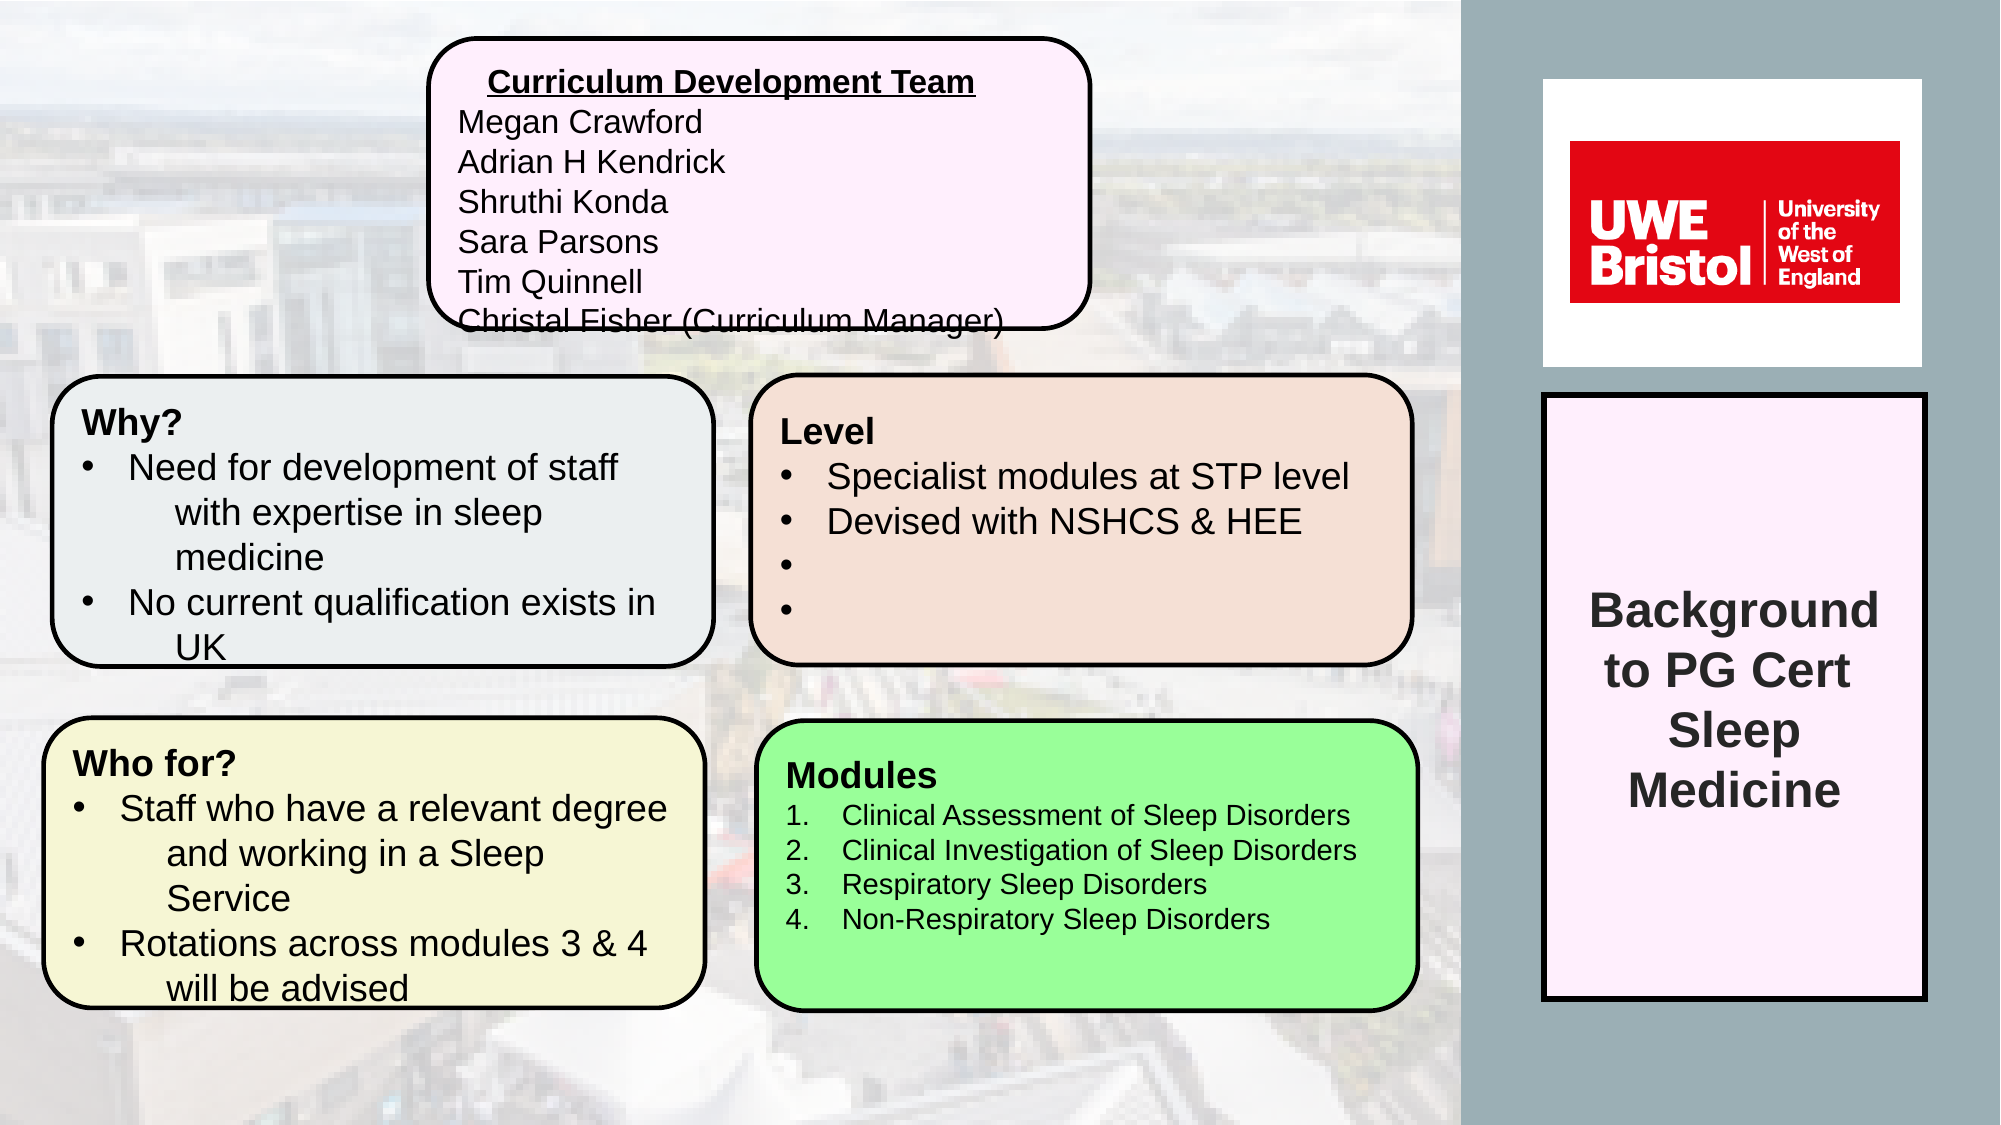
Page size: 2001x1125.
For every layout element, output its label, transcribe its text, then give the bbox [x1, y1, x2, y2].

text_box Why? Need for development of staff with expertise in sleep medicine No current qualification exists in UK [52, 376, 714, 667]
text_box Modules Clinical Assessment of Sleep Disorders Clinical Investigation of Sleep Disorders Respiratory Sleep Disorders Non-Respiratory Sleep Disorders [756, 720, 1418, 1011]
text_box Curriculum Development Team Megan Crawford Adrian H Kendrick Shruthi Konda Sara Parsons Tim Quinnell Christal Fisher (Curriculum Manager) [428, 38, 1091, 329]
text_box Level Specialist modules at STP level Devised with NSHCS & HEE [750, 374, 1413, 666]
text_box [1461, 0, 2000, 1125]
text_box Background to PG Cert Sleep Medicine [1544, 395, 1925, 999]
picture [0, 1, 1461, 1125]
text_box Who for? Staff who have a relevant degree and working in a Sleep Service Rotations across modules 3 & 4 will be advised [43, 717, 706, 1008]
picture [1570, 141, 1900, 303]
